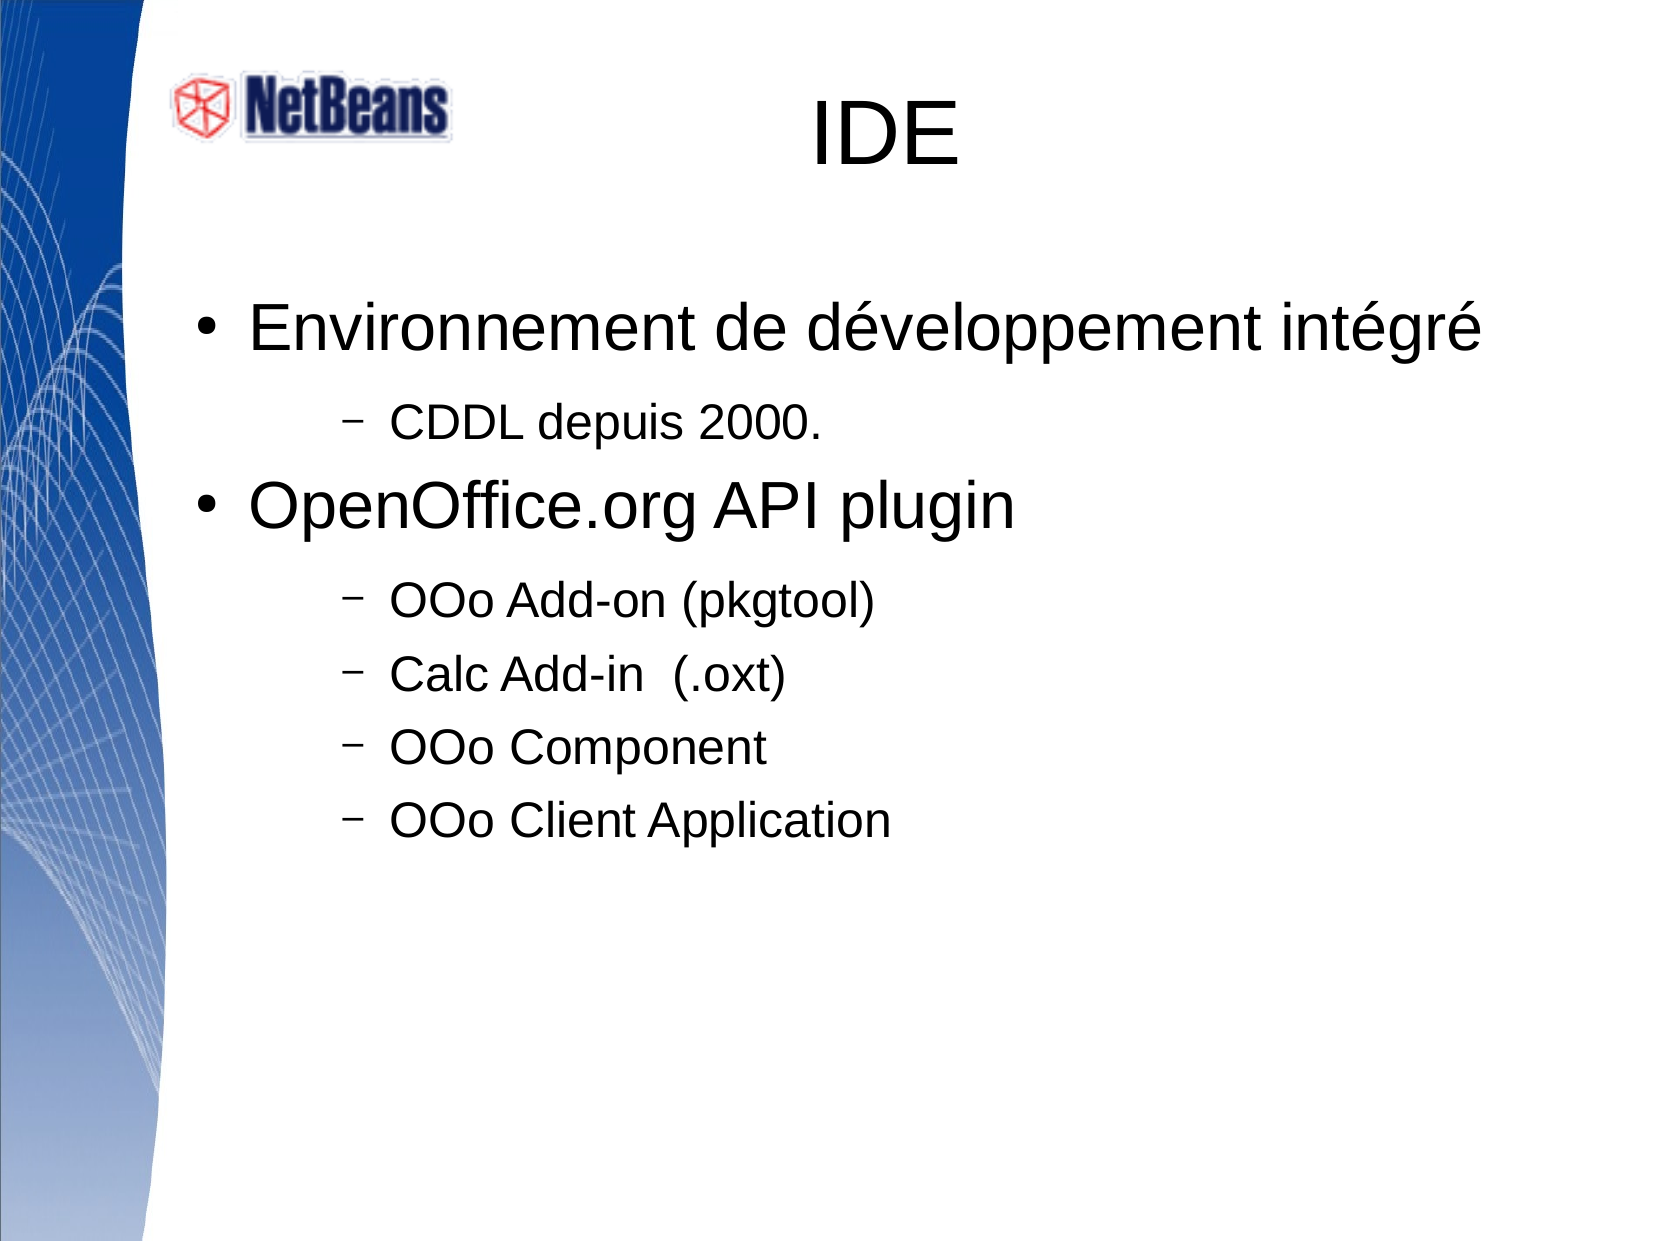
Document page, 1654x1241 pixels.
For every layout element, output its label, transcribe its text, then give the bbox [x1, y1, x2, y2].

picture [0, 0, 532, 1241]
title IDE [177, 36, 1595, 230]
list Environnement de développement intégré CDDL depuis 2000. OpenOffice.org API plugin OOo Add-on (pkgtool) Calc Add-in (.oxt) OOo Component OOo Client Application [177, 290, 1595, 1196]
